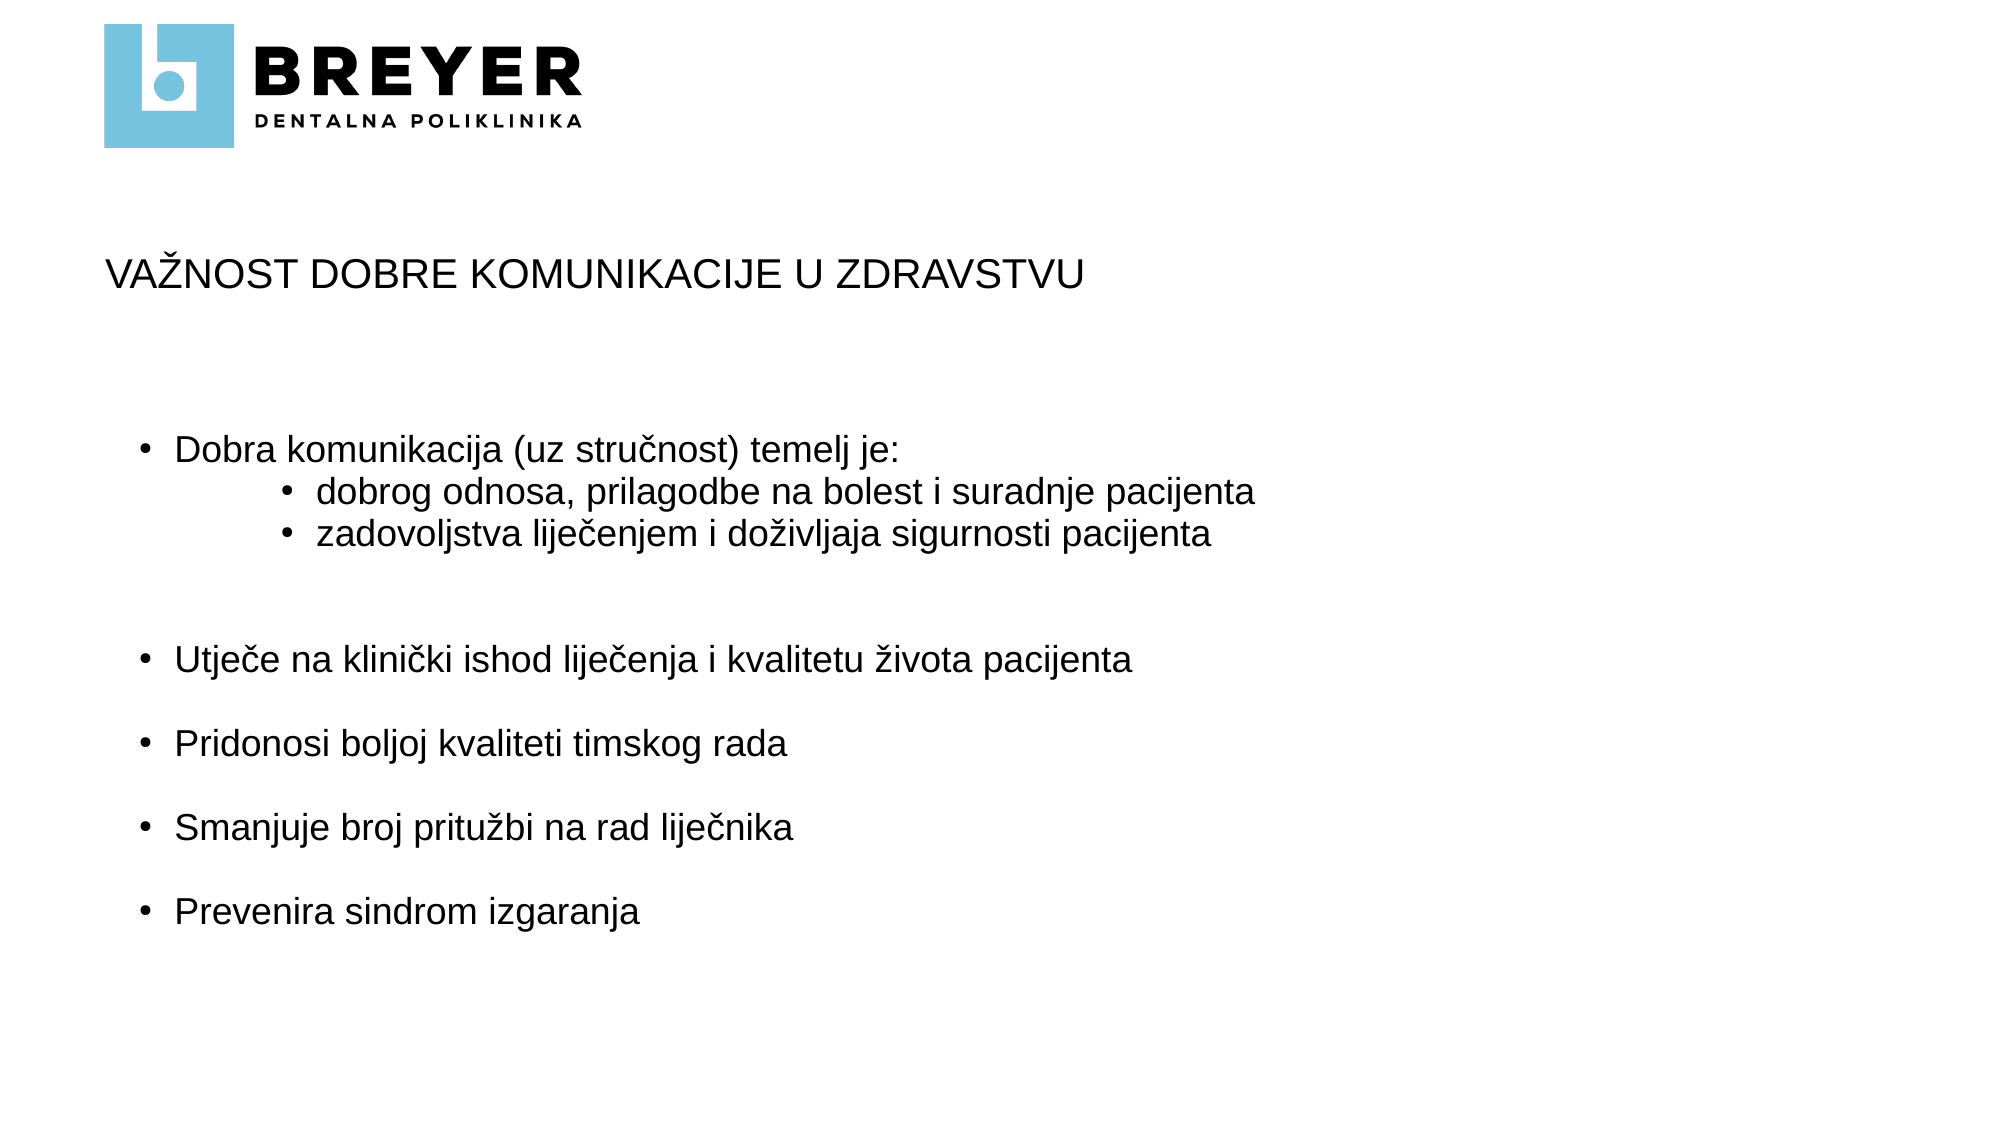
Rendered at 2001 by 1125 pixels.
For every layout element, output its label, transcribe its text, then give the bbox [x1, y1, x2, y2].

subtitle Dobra komunikacija (uz stručnost) temelj je: dobrog odnosa, prilagodbe na bolest i suradnje pacijenta zadovoljstva liječenjem i doživljaja sigurnosti pacijenta Utječe na klinički ishod liječenja i kvalitetu života pacijenta Pridonosi boljoj kvaliteti timskog rada Smanjuje broj pritužbi na rad liječnika Prevenira sindrom izgaranja [138, 326, 1864, 933]
title VAŽNOST DOBRE KOMUNIKACIJE U ZDRAVSTVU [105, 224, 1831, 325]
picture [104, 24, 582, 148]
